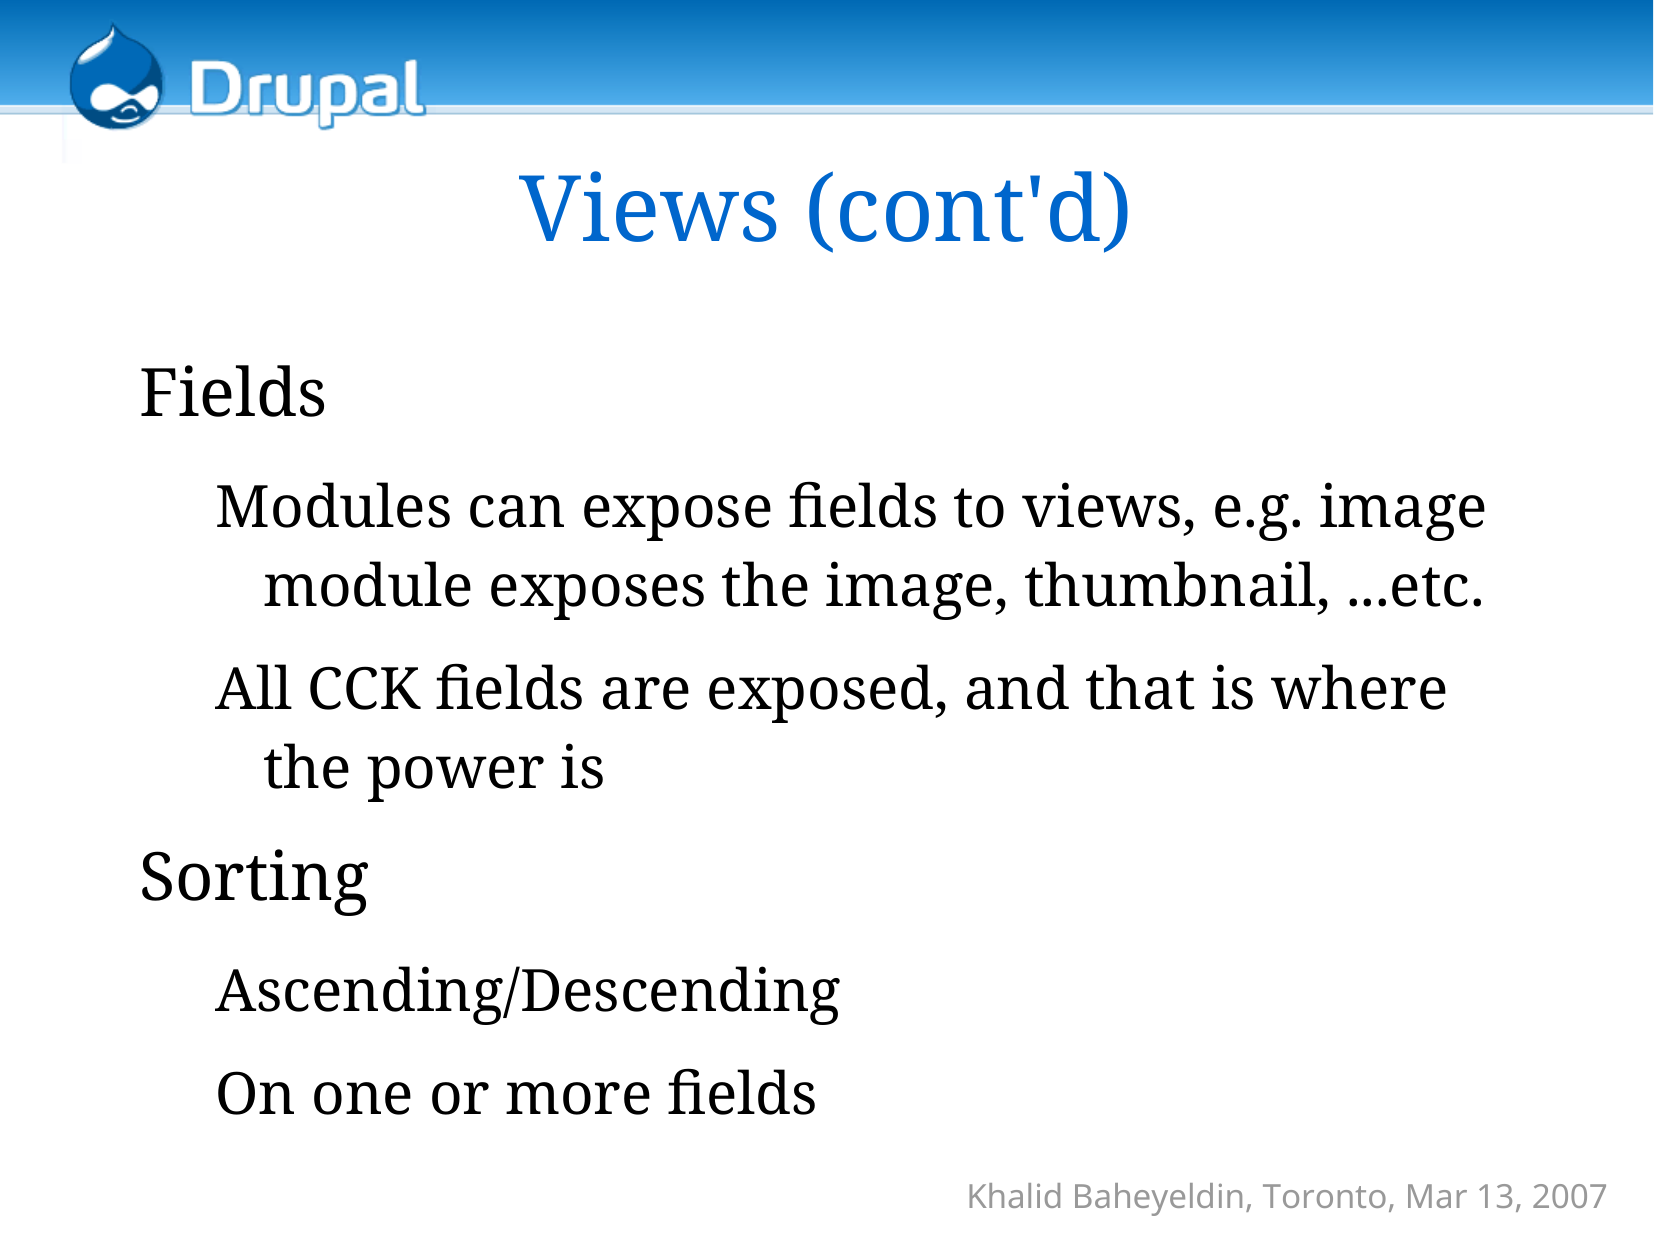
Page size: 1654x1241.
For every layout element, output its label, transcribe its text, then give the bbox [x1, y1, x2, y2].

title Views (cont'd) [121, 102, 1533, 311]
list Fields Modules can expose fields to views, e.g. image module exposes the image, thumbnail, ...etc. All CCK fields are exposed, and that is where the power is Sorting Ascending/Descending On one or more fields [121, 344, 1533, 1127]
picture [0, 0, 1654, 1241]
